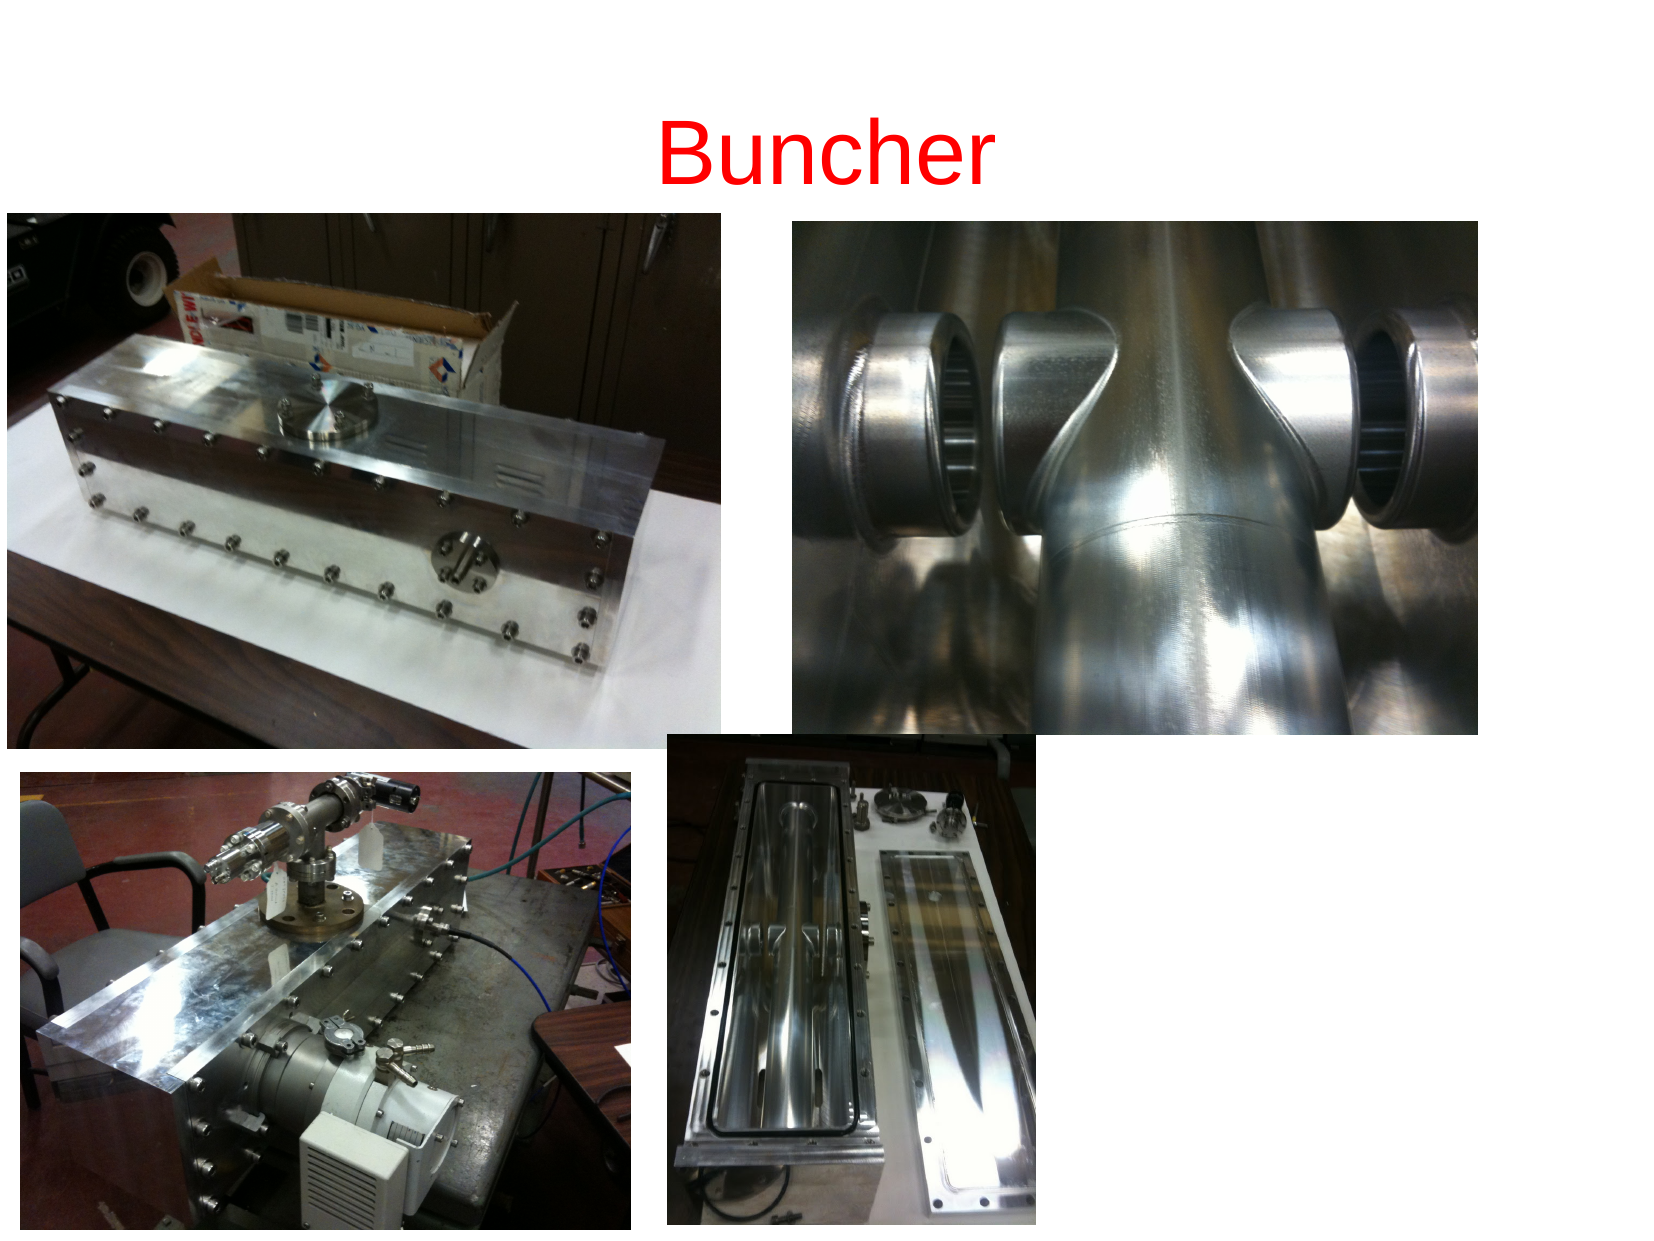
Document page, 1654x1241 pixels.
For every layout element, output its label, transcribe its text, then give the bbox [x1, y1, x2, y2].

picture [7, 213, 1478, 1225]
title Buncher [82, 56, 1571, 250]
picture [20, 772, 631, 1230]
